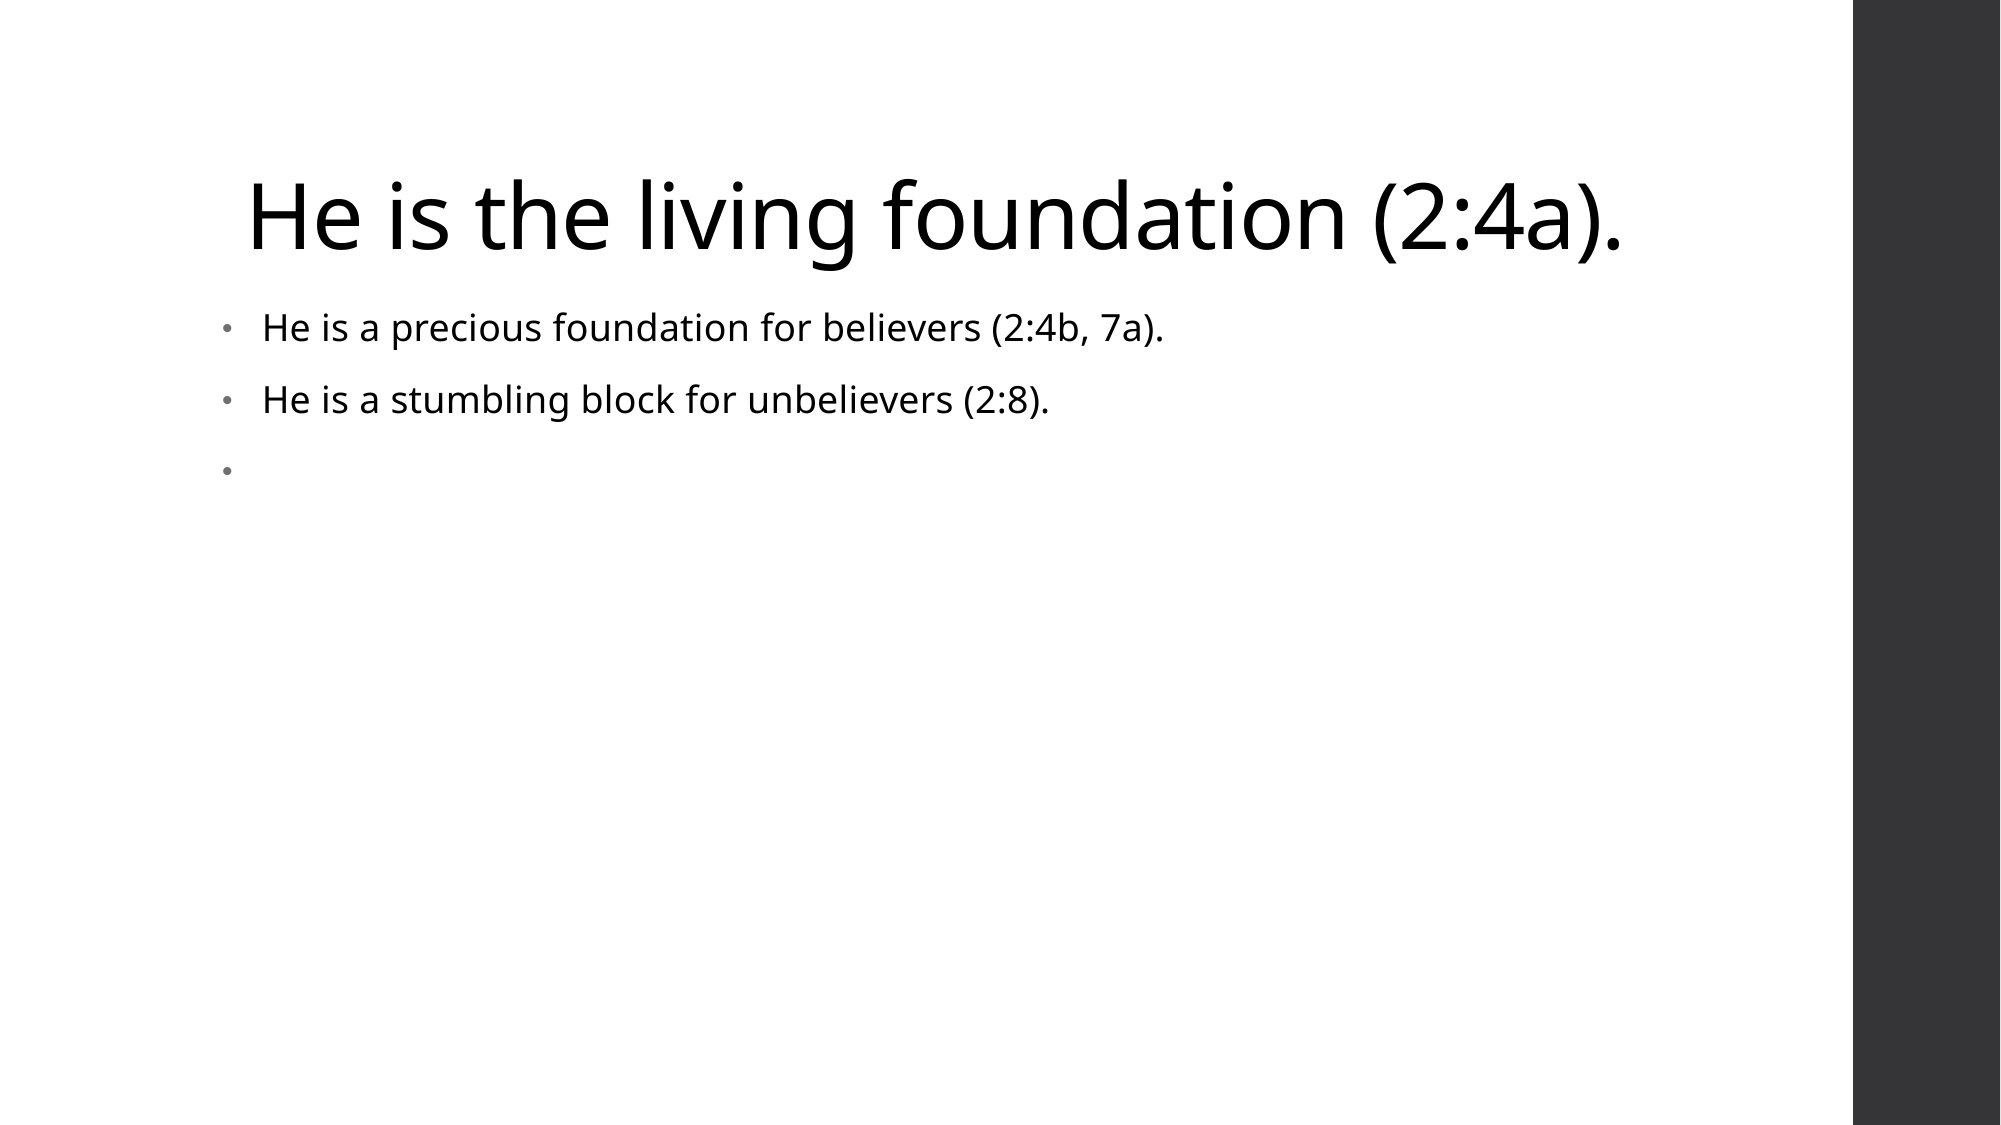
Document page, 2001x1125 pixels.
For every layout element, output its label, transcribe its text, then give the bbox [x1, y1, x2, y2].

list He is a precious foundation for believers (2:4b, 7a). He is a stumbling block for unbelievers (2:8). [206, 299, 1617, 1014]
title He is the living foundation (2:4a). [206, 60, 1797, 278]
